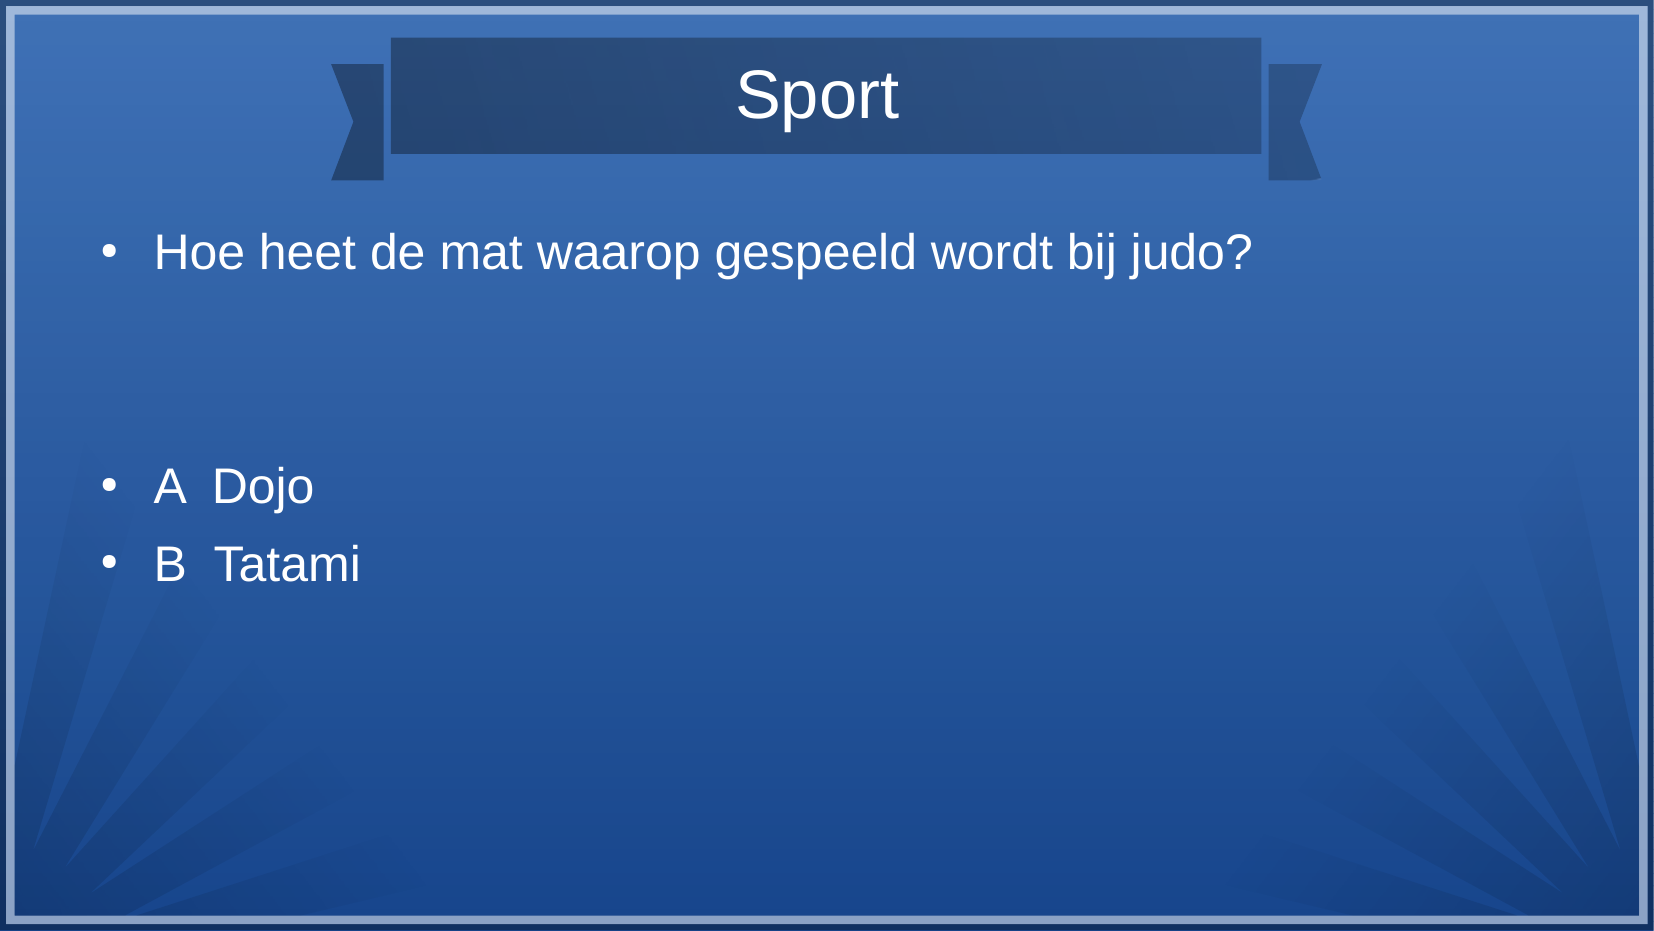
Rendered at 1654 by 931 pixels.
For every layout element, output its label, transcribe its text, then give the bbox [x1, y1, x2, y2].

list Hoe heet de mat waarop gespeeld wordt bij judo? A Dojo B Tatami [82, 224, 1571, 848]
title Sport [389, 35, 1264, 154]
